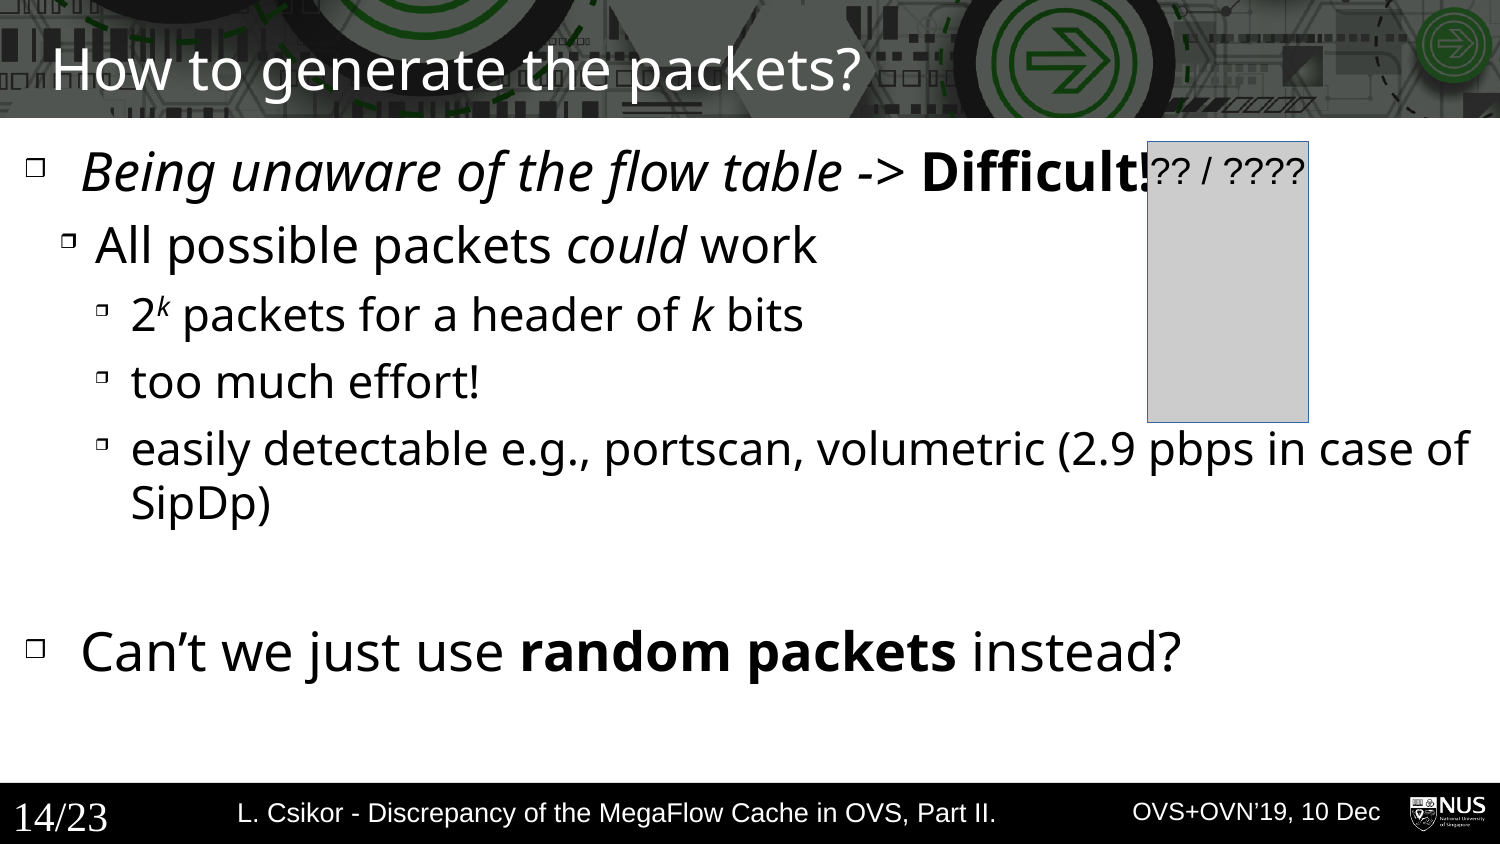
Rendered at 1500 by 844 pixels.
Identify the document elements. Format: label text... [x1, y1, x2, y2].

picture [0, 0, 1500, 118]
text_box ?? / ???? [1147, 142, 1308, 422]
picture [1395, 782, 1500, 844]
text_box Being unaware of the flow table -> Difficult! All possible packets could work 2k packets for a header of k bits too much effort! easily detectable e.g., portscan, volumetric (2.9 pbps in case of SipDp) Can’t we just use random packets instead? [9, 129, 1490, 770]
text_box How to generate the packets? [35, 37, 1386, 97]
